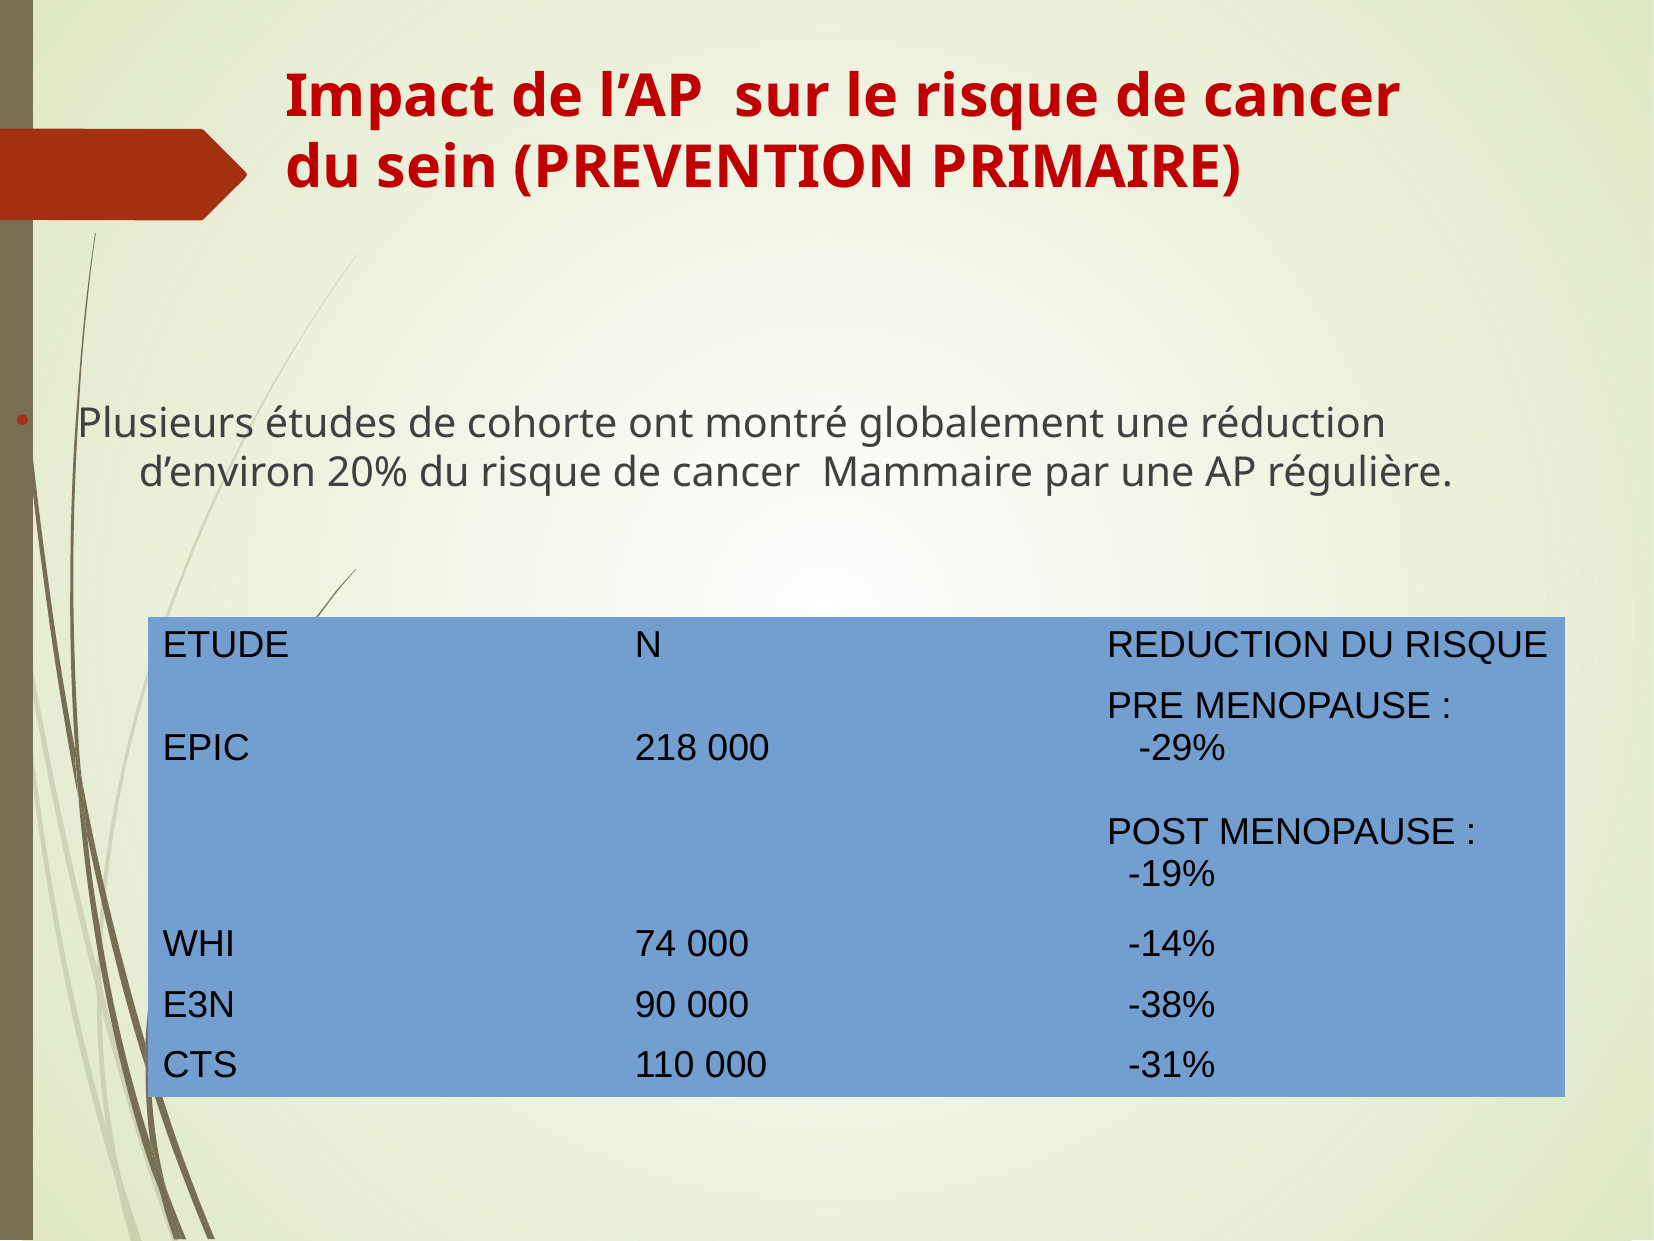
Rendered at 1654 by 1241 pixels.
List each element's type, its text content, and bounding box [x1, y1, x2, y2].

table_header ETUDE [148, 617, 620, 677]
table_cell PRE MENOPAUSE : -29% POST MENOPAUSE : -19% [1092, 677, 1565, 916]
table_cell 90 000 [620, 976, 1092, 1036]
table_cell -38% [1092, 976, 1565, 1036]
table_header N [620, 617, 1092, 677]
table_cell -31% [1092, 1036, 1565, 1097]
list Plusieurs études de cohorte ont montré globalement une réduction d’environ 20% du risque de cancer Mammaire par une AP régulière. [0, 388, 1489, 1109]
table_cell 218 000 [620, 677, 1092, 916]
table_cell WHI [148, 916, 620, 976]
table_header REDUCTION DU RISQUE [1092, 617, 1565, 677]
table_cell EPIC [148, 677, 620, 916]
table_cell 110 000 [620, 1036, 1092, 1097]
table_cell CTS [148, 1036, 620, 1097]
table_cell -14% [1092, 916, 1565, 976]
title Impact de l’AP sur le risque de cancer du sein (PREVENTION PRIMAIRE) [270, 49, 1489, 257]
table_cell E3N [148, 976, 620, 1036]
table_cell 74 000 [620, 916, 1092, 976]
